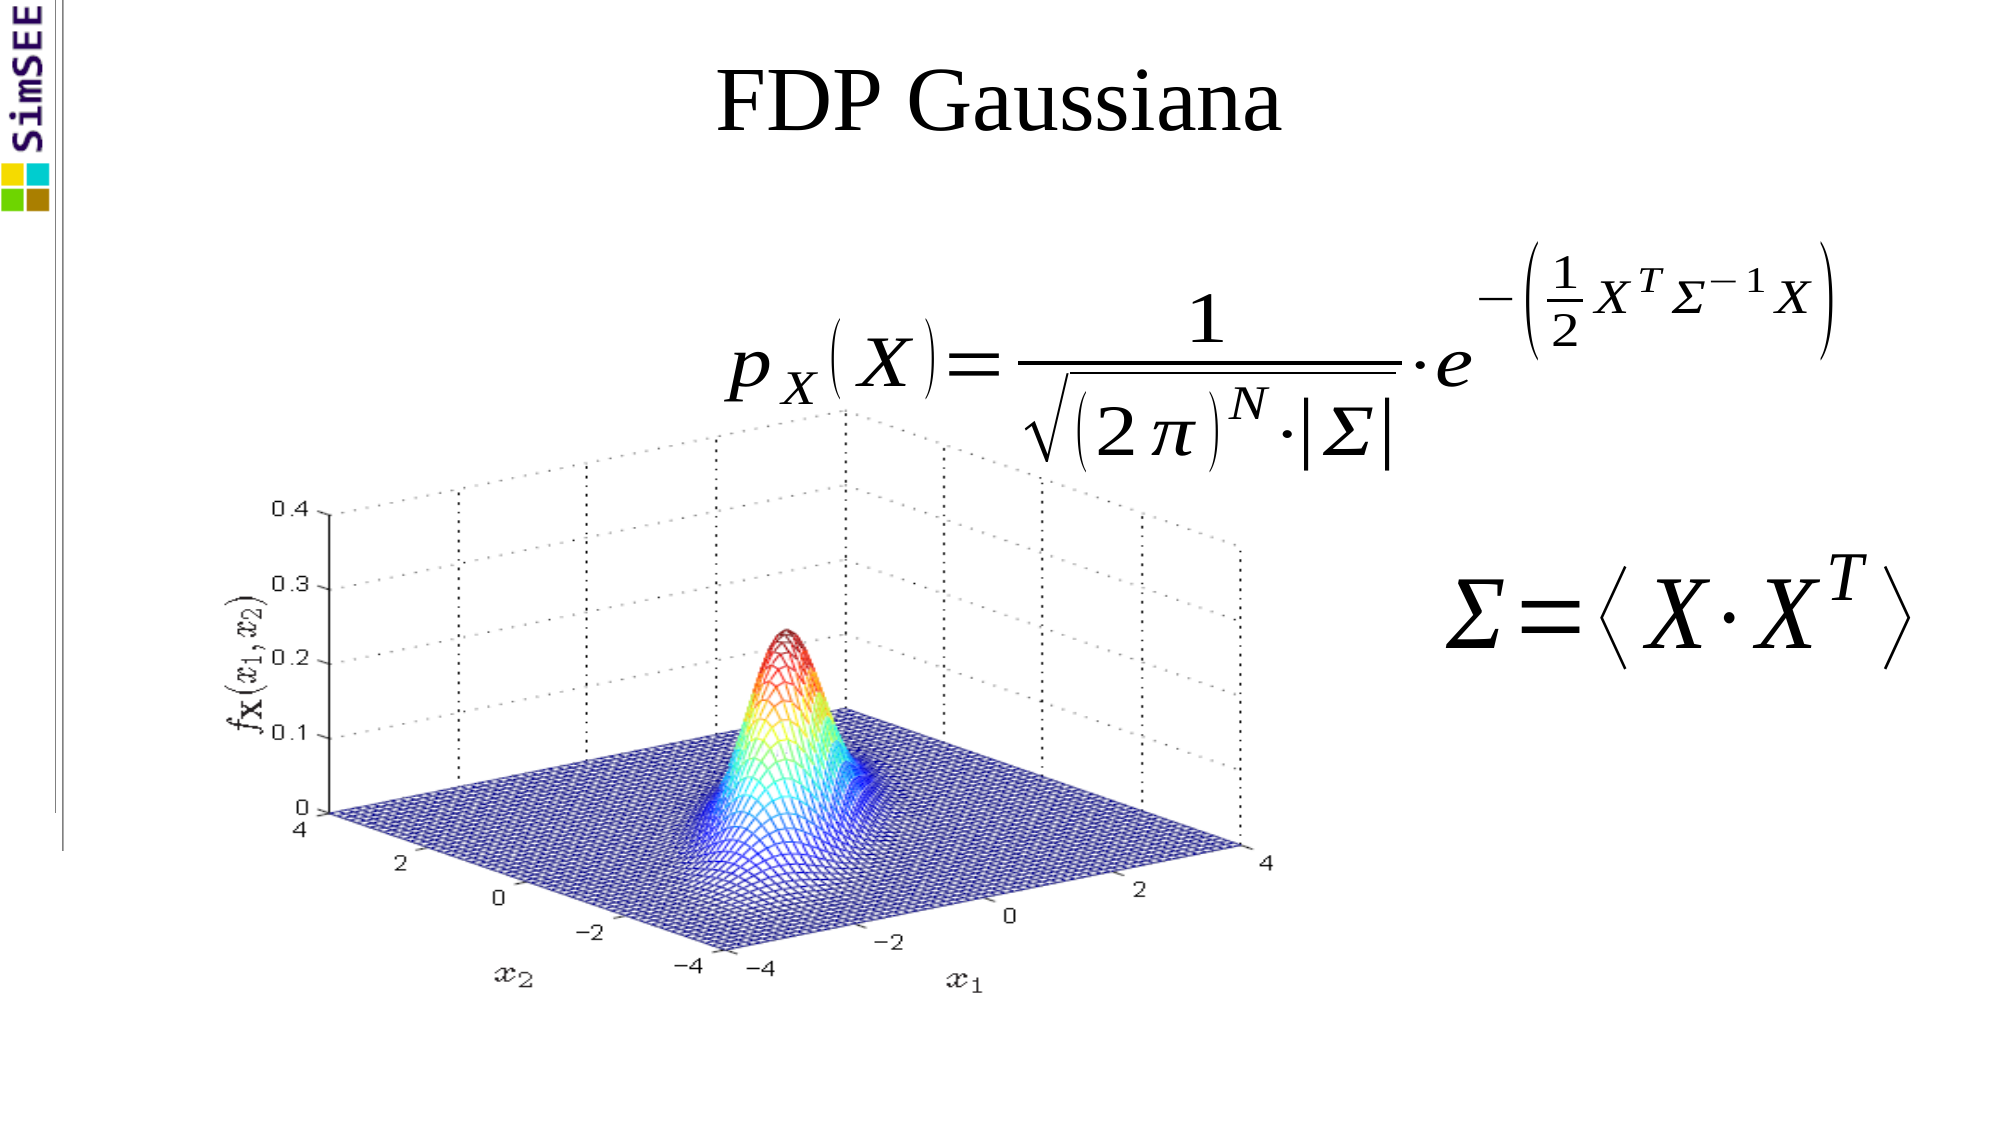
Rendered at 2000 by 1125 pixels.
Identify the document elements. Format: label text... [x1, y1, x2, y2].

picture [0, 162, 51, 213]
title FDP Gaussiana [149, 37, 1850, 150]
chart [699, 237, 1867, 477]
picture [149, 337, 1338, 1018]
chart [1416, 537, 1950, 675]
picture [0, 5, 52, 154]
